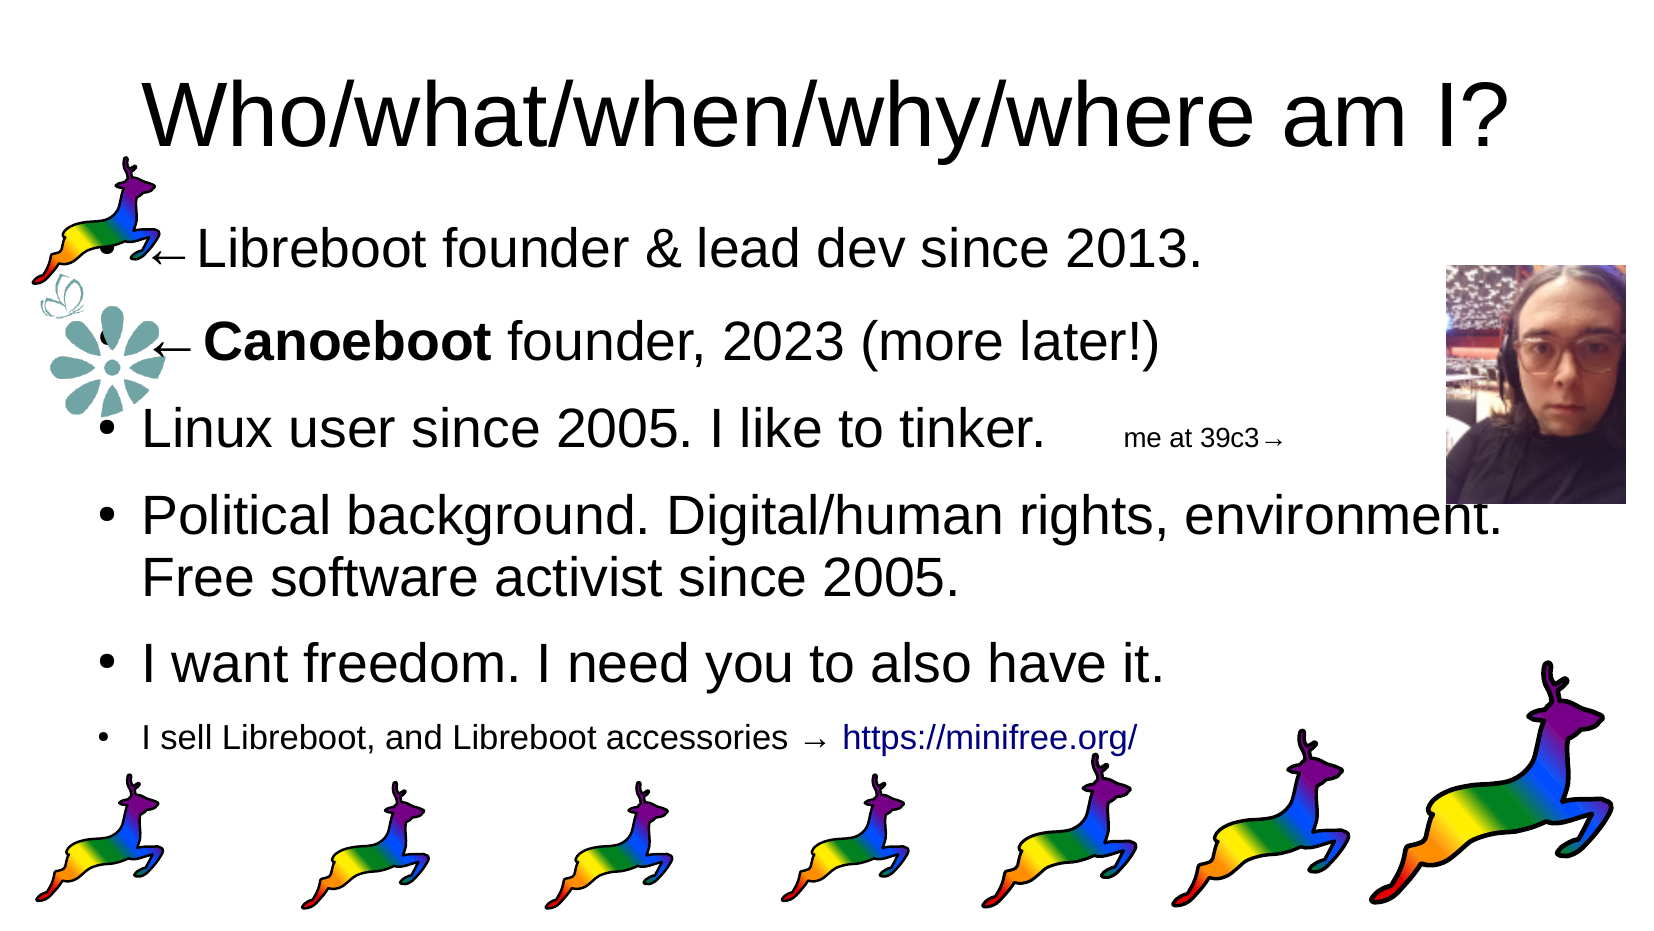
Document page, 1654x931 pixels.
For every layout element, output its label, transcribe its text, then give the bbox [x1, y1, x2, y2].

picture [1446, 265, 1626, 504]
picture [974, 745, 1145, 916]
title Who/what/when/why/where am I? [82, 37, 1571, 193]
picture [538, 775, 680, 916]
picture [1163, 649, 1625, 916]
picture [295, 775, 436, 916]
picture [29, 767, 170, 908]
picture [11, 150, 167, 418]
list ←Libreboot founder & lead dev since 2013. ←Canoeboot founder, 2023 (more later!) Linux user since 2005. I like to tinker. me at 39c3→ Political background. Digital/human rights, environment. Free software activist since 2005. I want freedom. I need you to also have it. I sell Libreboot, and Libreboot accessories → https://minifree.org/ [82, 217, 1571, 758]
picture [775, 767, 916, 908]
